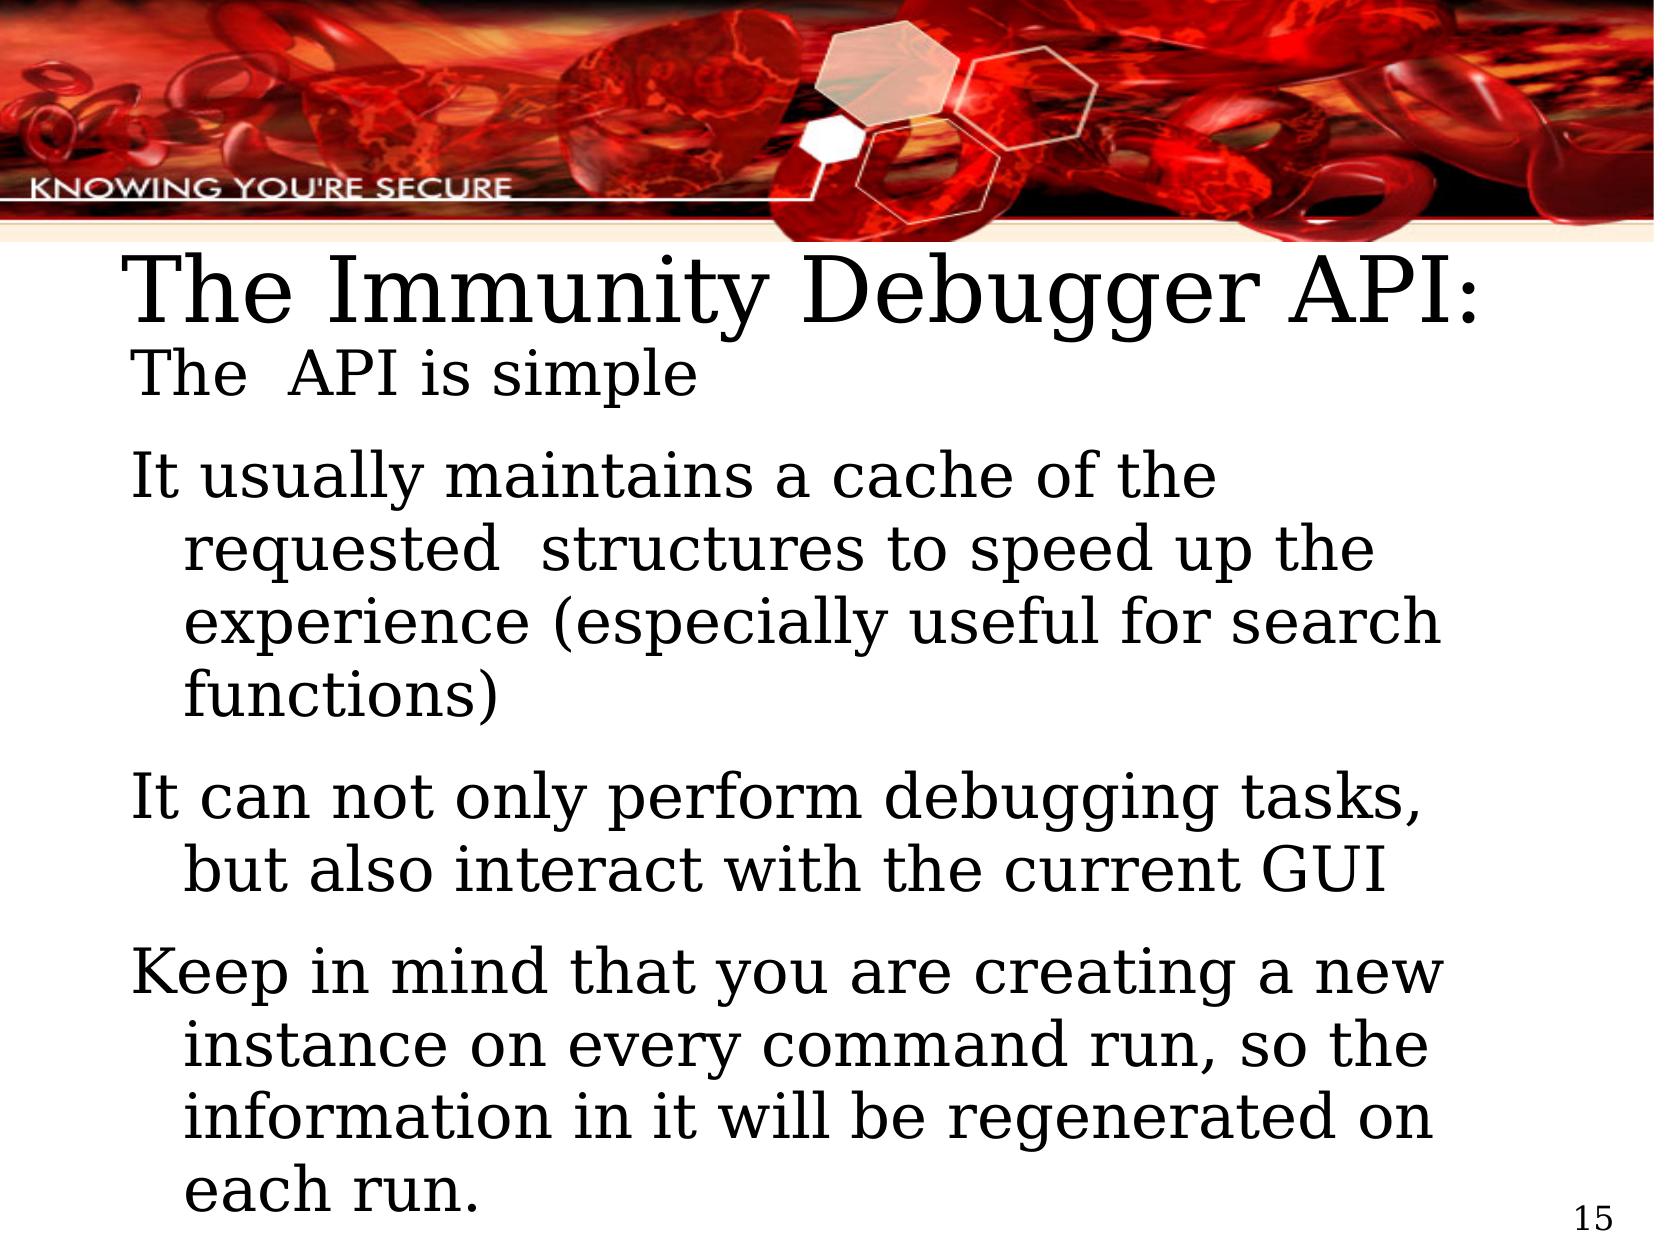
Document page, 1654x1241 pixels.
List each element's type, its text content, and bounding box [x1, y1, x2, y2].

picture [0, 0, 1654, 242]
title The Immunity Debugger API: [112, 187, 1525, 337]
list The API is simple It usually maintains a cache of the requested structures to speed up the experience (especially useful for search functions) It can not only perform debugging tasks, but also interact with the current GUI Keep in mind that you are creating a new instance on every command run, so the information in it will be regenerated on each run. [112, 337, 1525, 1227]
